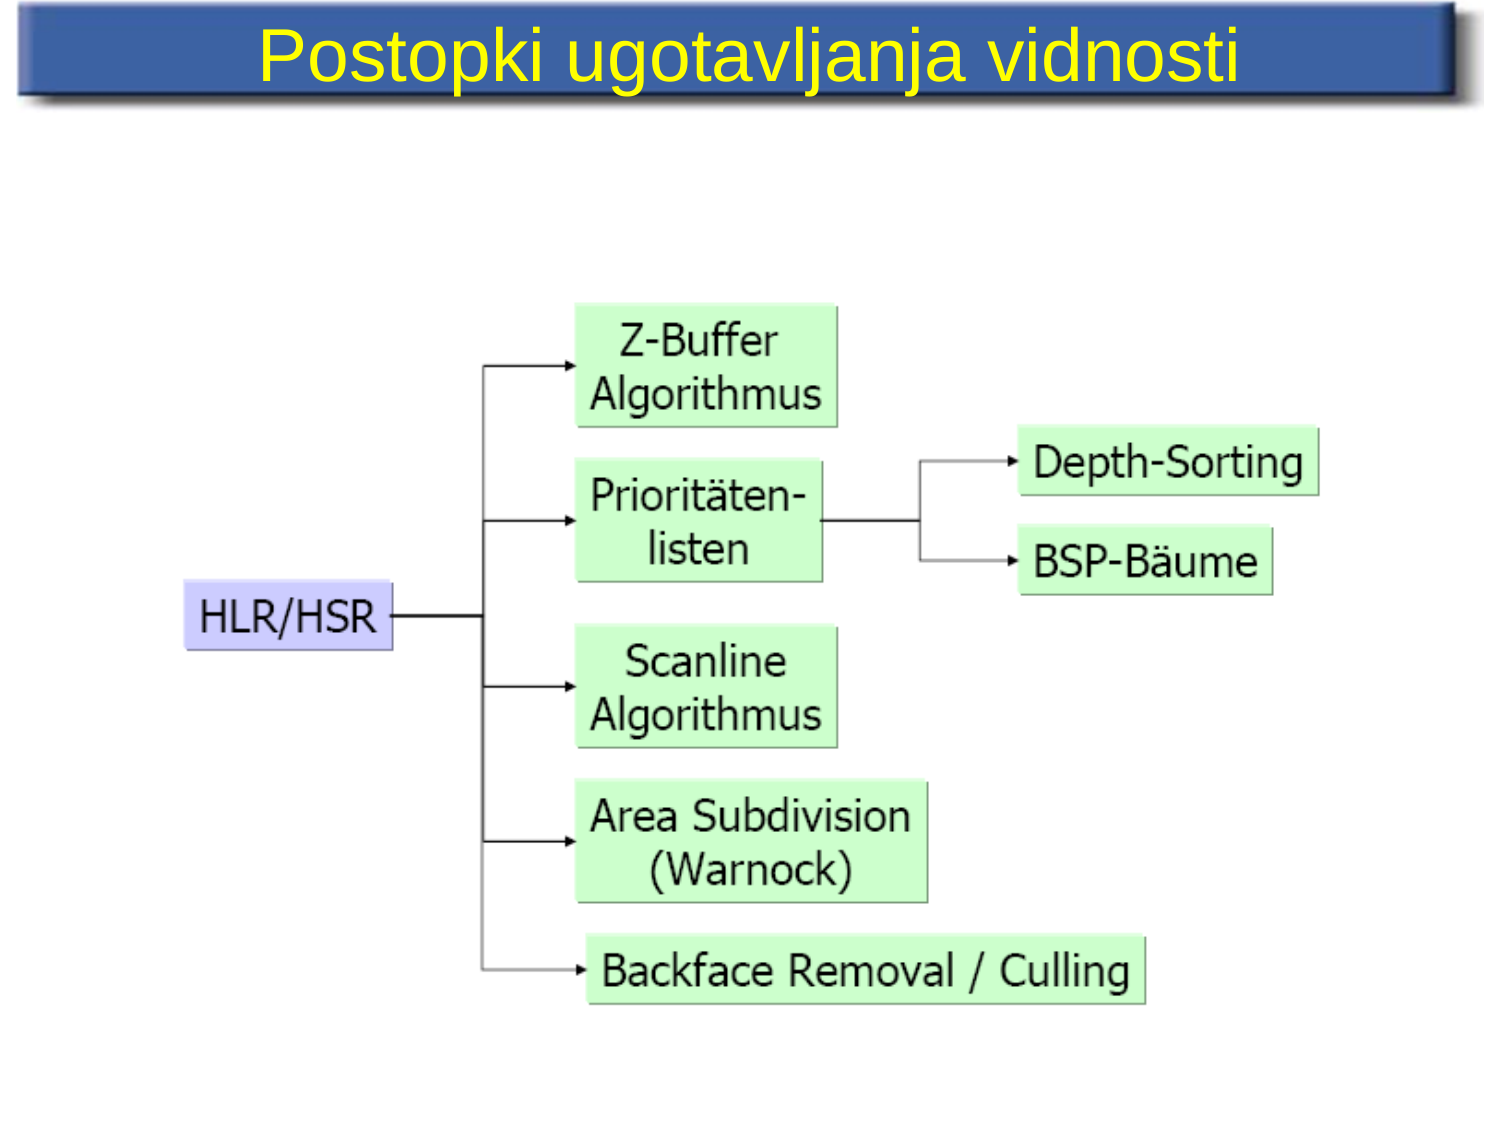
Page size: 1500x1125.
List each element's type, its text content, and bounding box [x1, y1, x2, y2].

picture [108, 290, 1392, 1020]
picture [16, 0, 1484, 113]
title Postopki ugotavljanja vidnosti [75, 0, 1426, 105]
